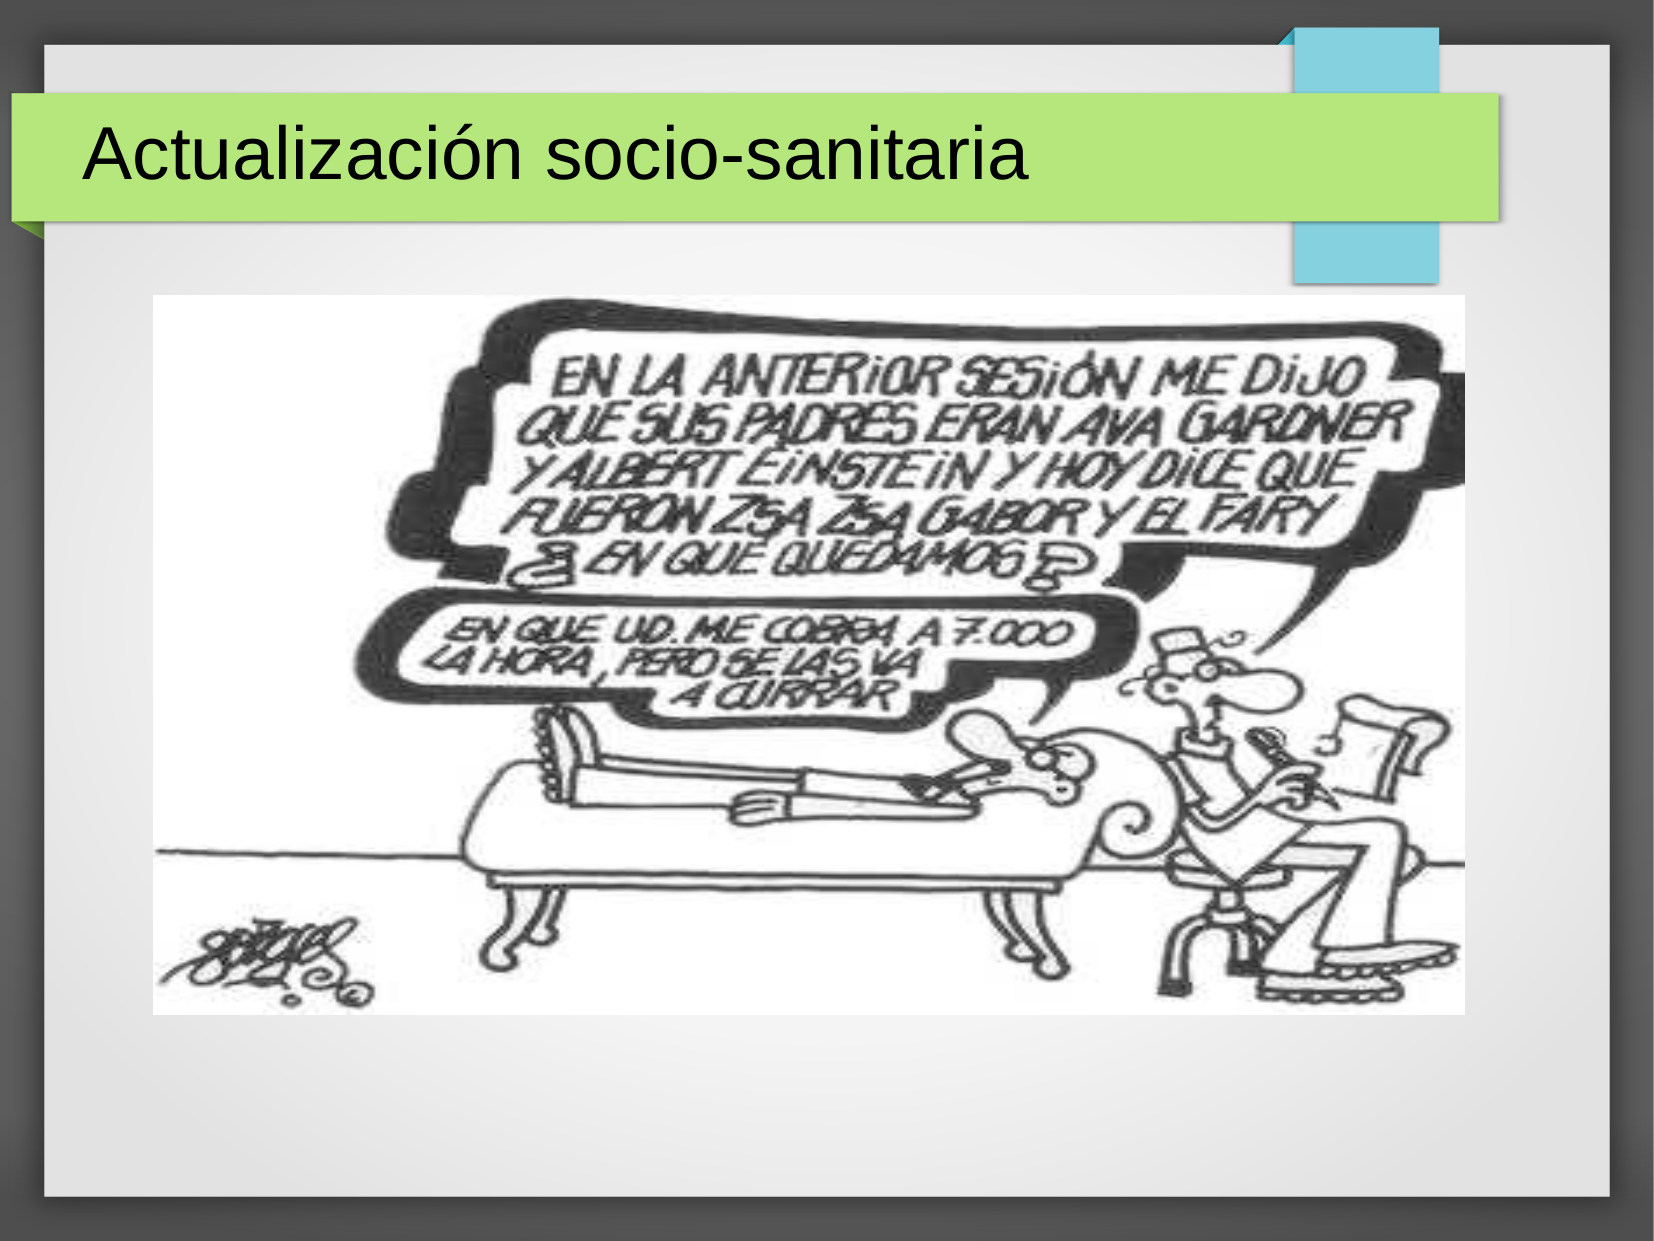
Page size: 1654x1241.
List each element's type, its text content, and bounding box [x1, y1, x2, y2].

picture [0, 0, 1654, 1241]
title Actualización socio-sanitaria [82, 94, 1264, 213]
